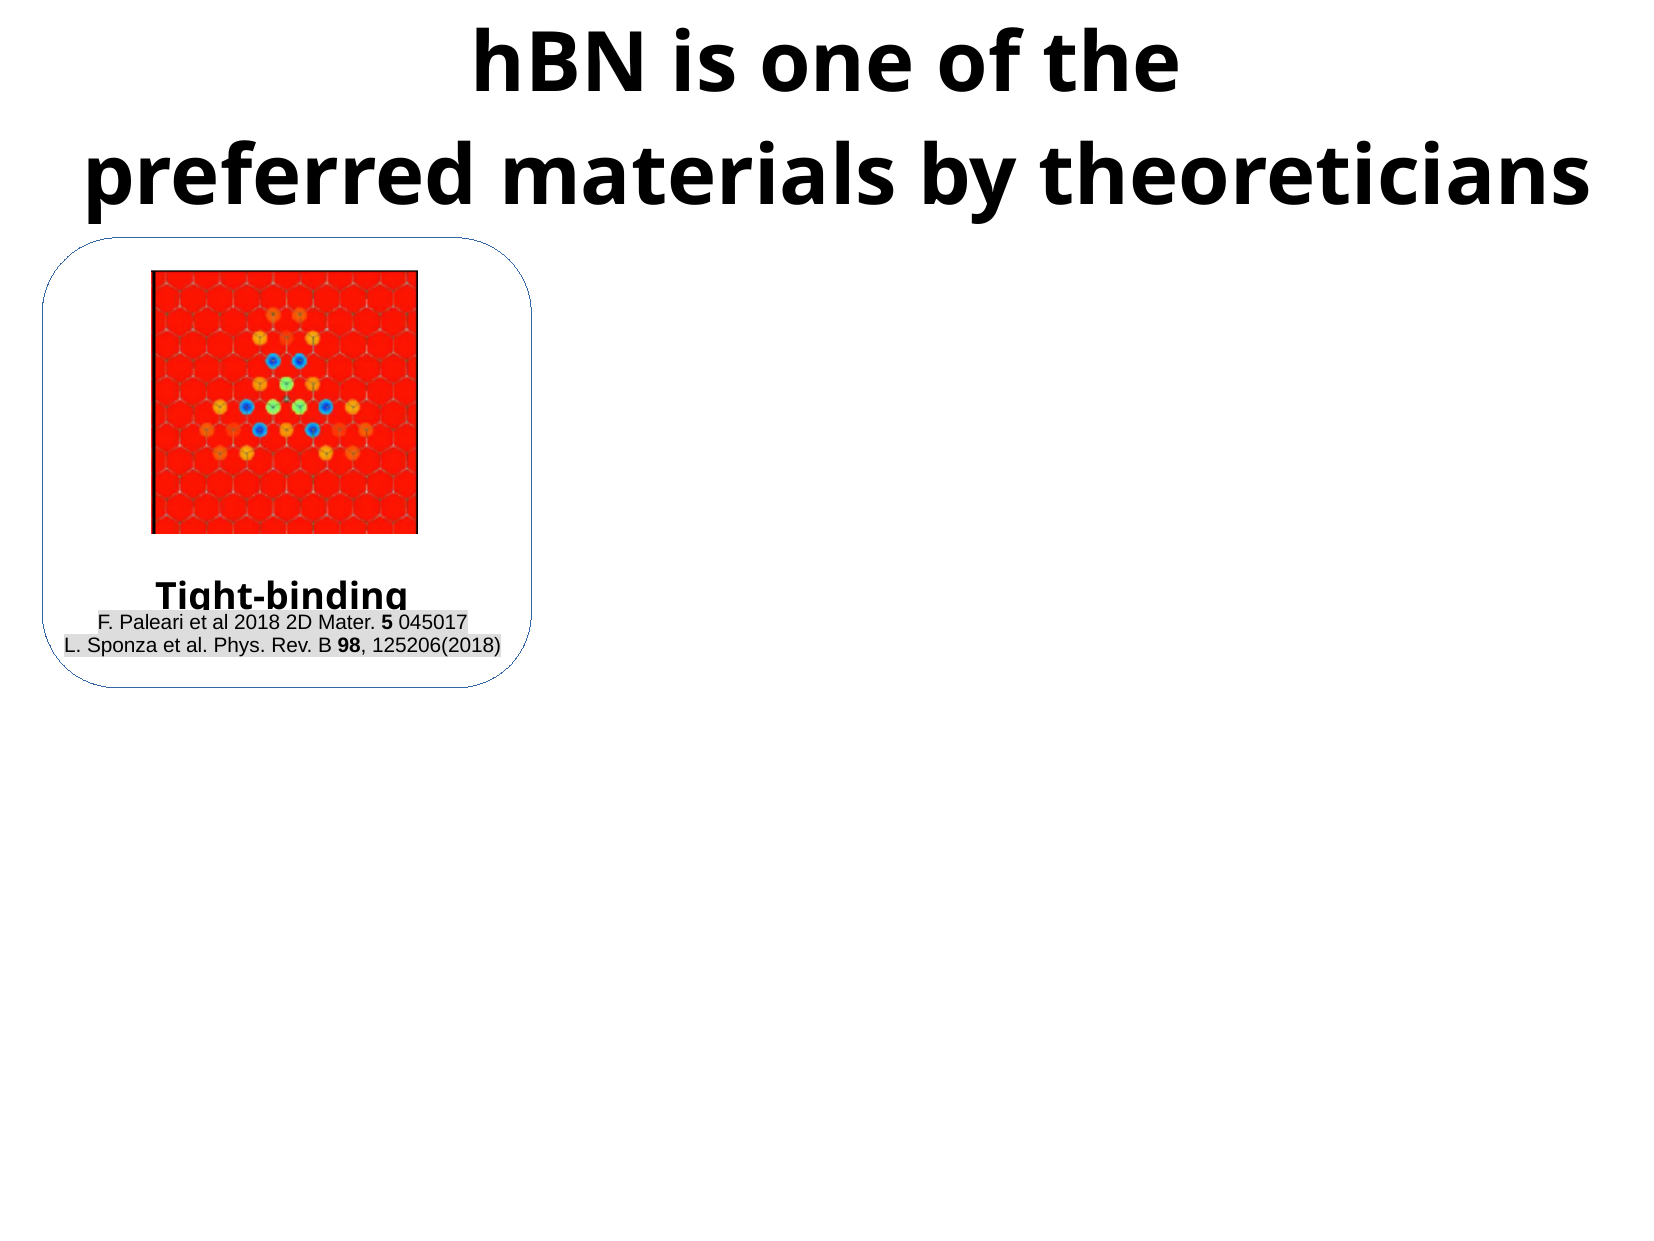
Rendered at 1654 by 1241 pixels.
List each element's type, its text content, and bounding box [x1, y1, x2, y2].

text_box [42, 237, 532, 656]
text_box [63, 665, 511, 688]
title hBN is one of the preferred materials by theoreticians [0, 0, 1654, 231]
text_box Tight-binding [87, 562, 477, 603]
picture [151, 269, 418, 534]
text_box F. Paleari et al 2018 2D Mater. 5 045017 L. Sponza et al. Phys. Rev. B 98, 125206(2018) [48, 603, 518, 665]
